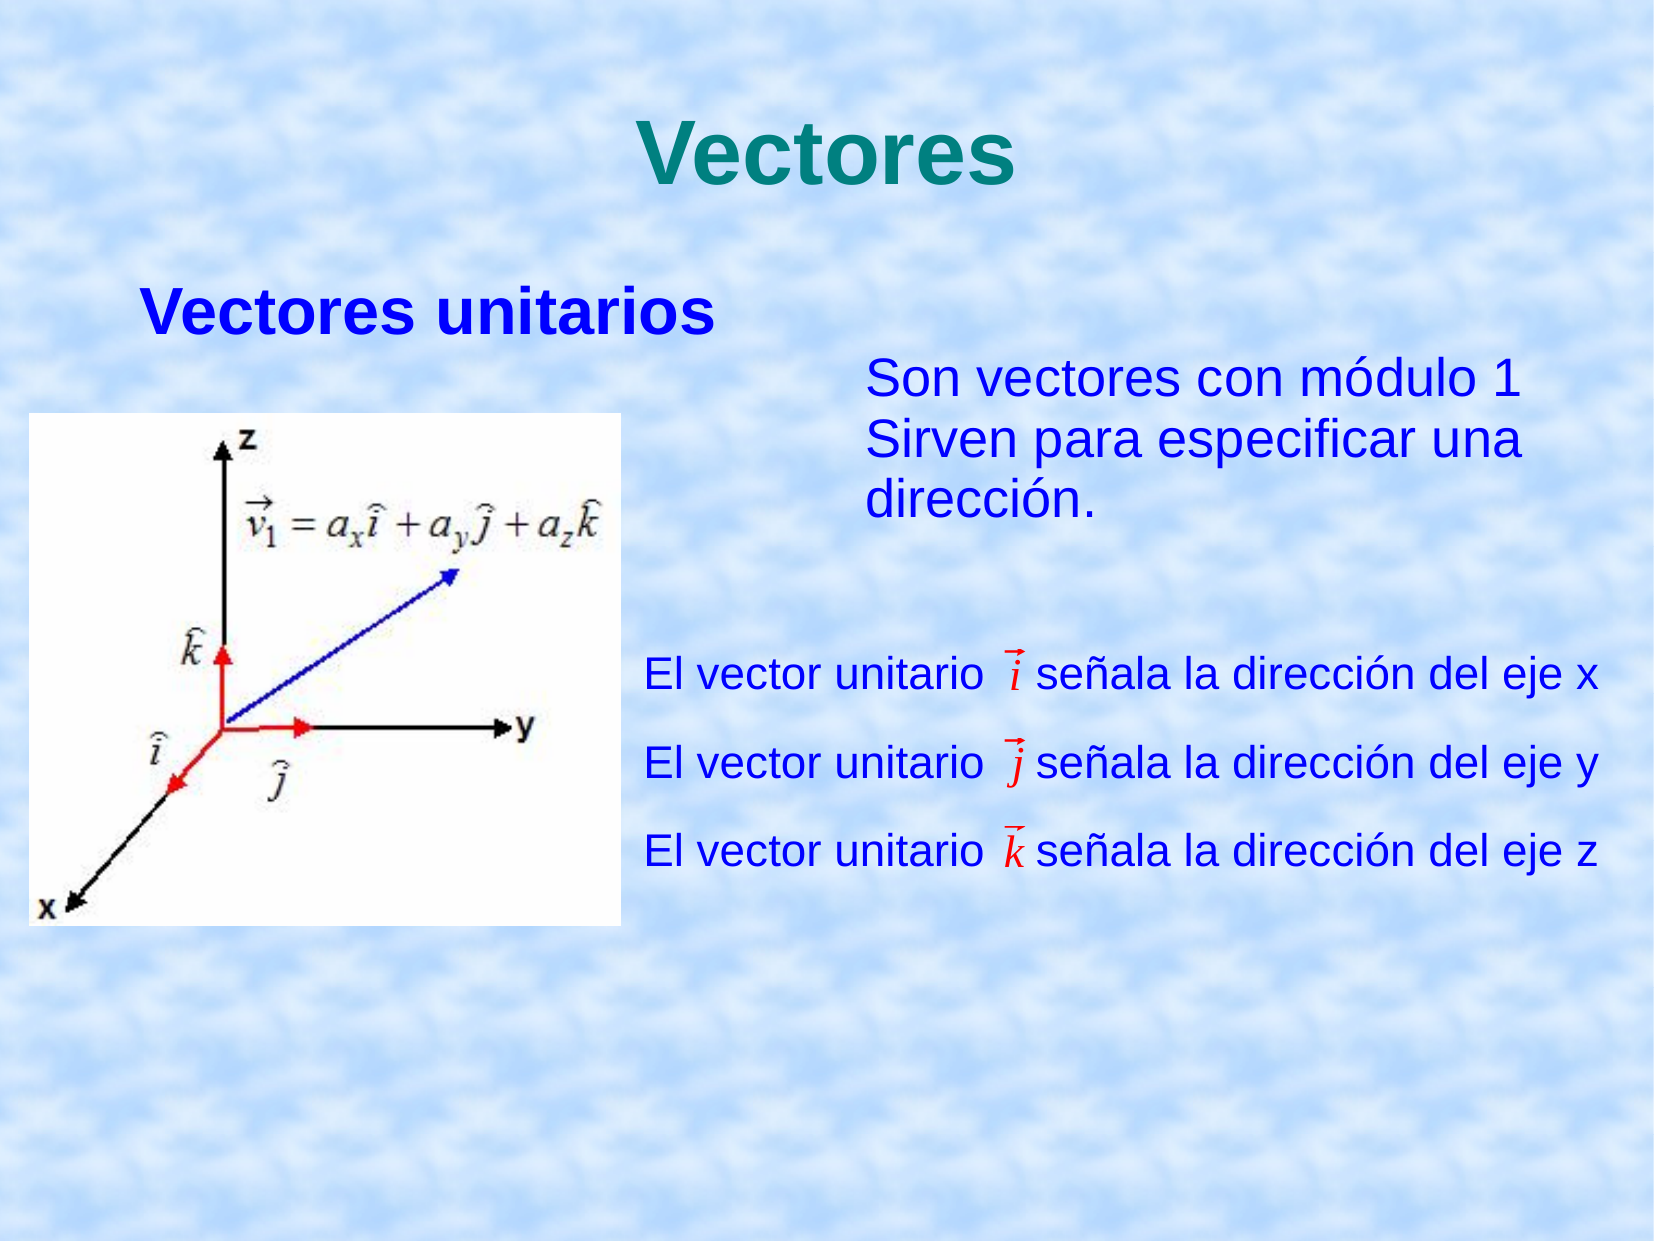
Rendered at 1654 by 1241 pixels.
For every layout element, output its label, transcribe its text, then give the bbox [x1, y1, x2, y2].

chart [996, 649, 1034, 701]
text_box Son vectores con módulo 1 Sirven para especificar una dirección. [708, 265, 1597, 536]
text_box El vector unitario señala la dirección del eje y [621, 721, 1654, 798]
chart [996, 826, 1034, 878]
text_box El vector unitario señala la dirección del eje x [621, 633, 1654, 709]
text_box El vector unitario señala la dirección del eje z [621, 810, 1654, 886]
text_box Vectores unitarios [29, 236, 827, 386]
picture [0, 0, 1654, 1241]
title Vectores [82, 49, 1571, 257]
chart [996, 738, 1034, 790]
